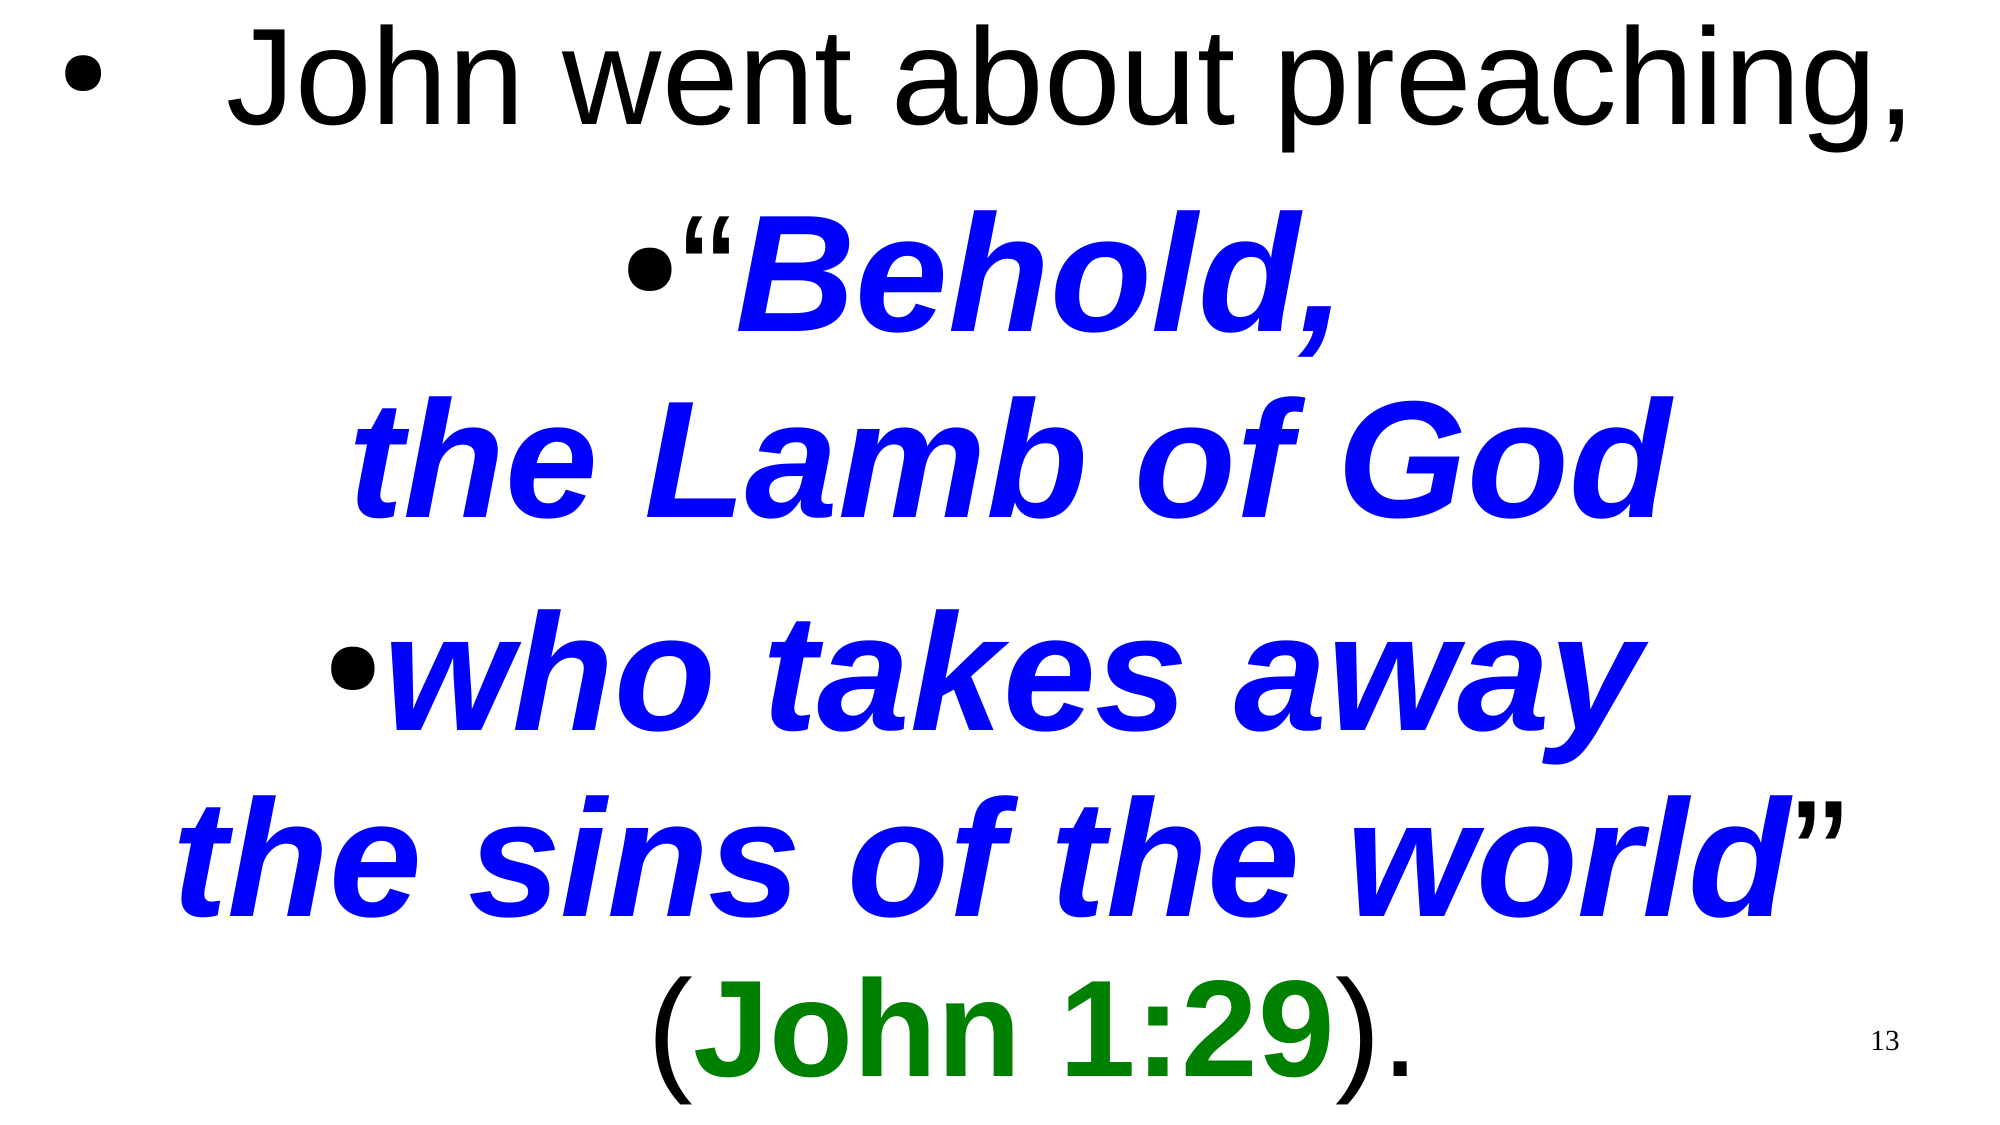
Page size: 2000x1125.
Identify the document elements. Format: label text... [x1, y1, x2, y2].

list John went about preaching, “Behold, the Lamb of God who takes away the sins of the world” (John 1:29). [0, 0, 1996, 1123]
